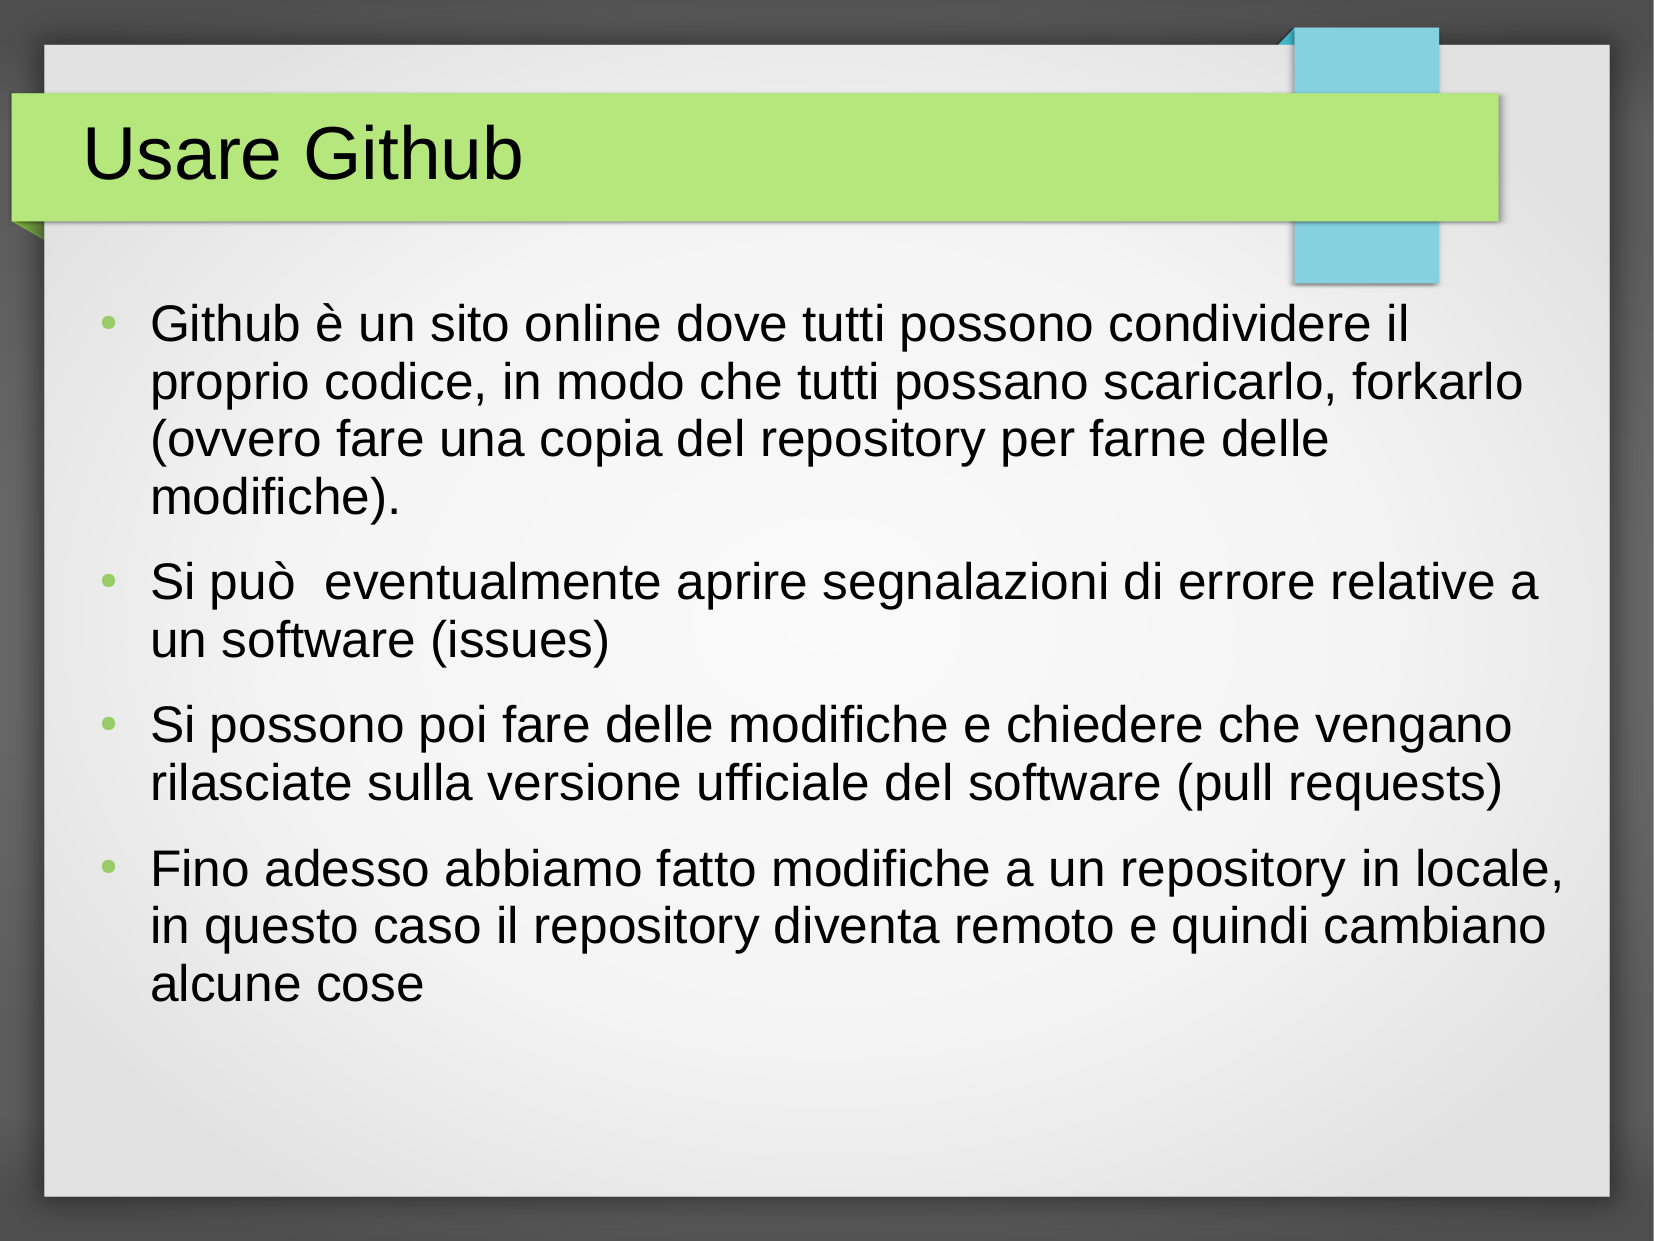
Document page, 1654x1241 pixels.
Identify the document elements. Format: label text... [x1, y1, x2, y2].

list Github è un sito online dove tutti possono condividere il proprio codice, in modo che tutti possano scaricarlo, forkarlo (ovvero fare una copia del repository per farne delle modifiche). Si può eventualmente aprire segnalazioni di errore relative a un software (issues) Si possono poi fare delle modifiche e chiedere che vengano rilasciate sulla versione ufficiale del software (pull requests) Fino adesso abbiamo fatto modifiche a un repository in locale, in questo caso il repository diventa remoto e quindi cambiano alcune cose [82, 295, 1571, 1015]
picture [0, 0, 1654, 1241]
title Usare Github [82, 94, 1264, 213]
